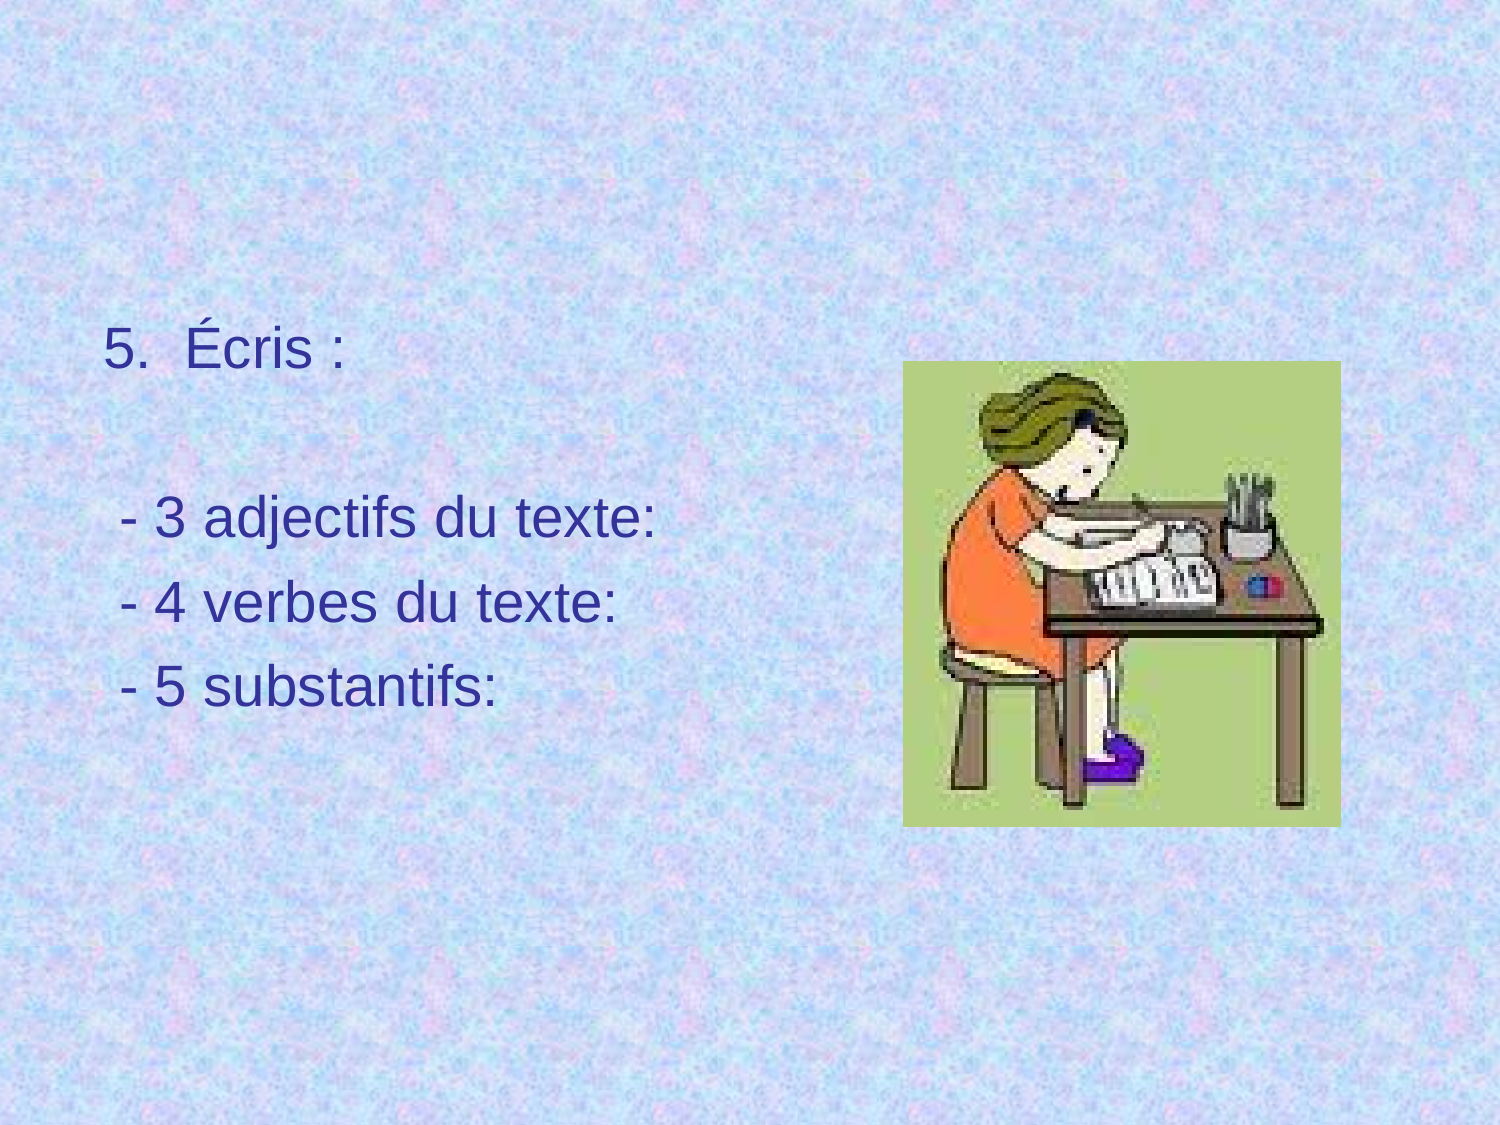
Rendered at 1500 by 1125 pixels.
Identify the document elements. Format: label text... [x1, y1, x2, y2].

picture [0, 0, 1500, 1125]
text_box 5. Écris : - 3 adjectifs du texte: - 4 verbes du texte: - 5 substantifs: [88, 302, 752, 828]
